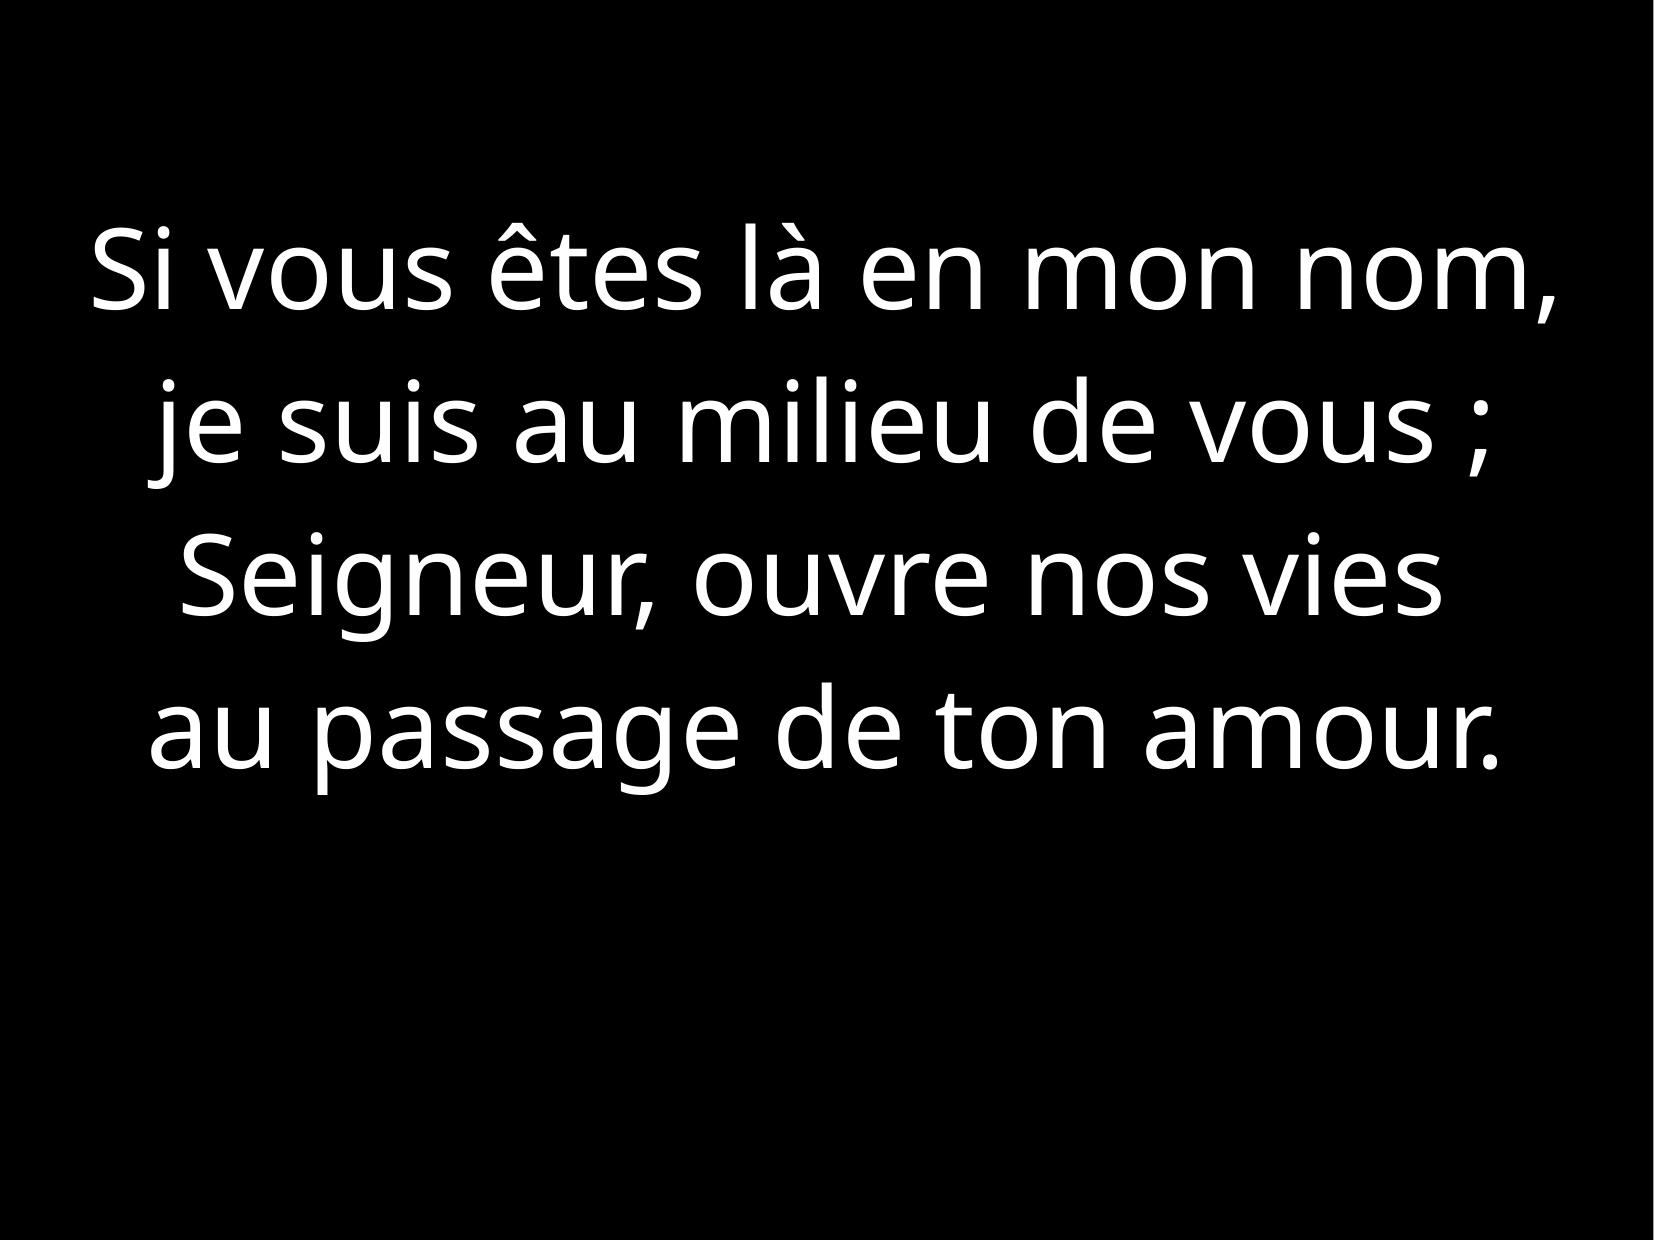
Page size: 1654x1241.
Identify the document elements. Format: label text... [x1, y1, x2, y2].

subtitle Si vous êtes là en mon nom, je suis au milieu de vous ; Seigneur, ouvre nos vies au passage de ton amour. [23, 23, 1630, 1121]
